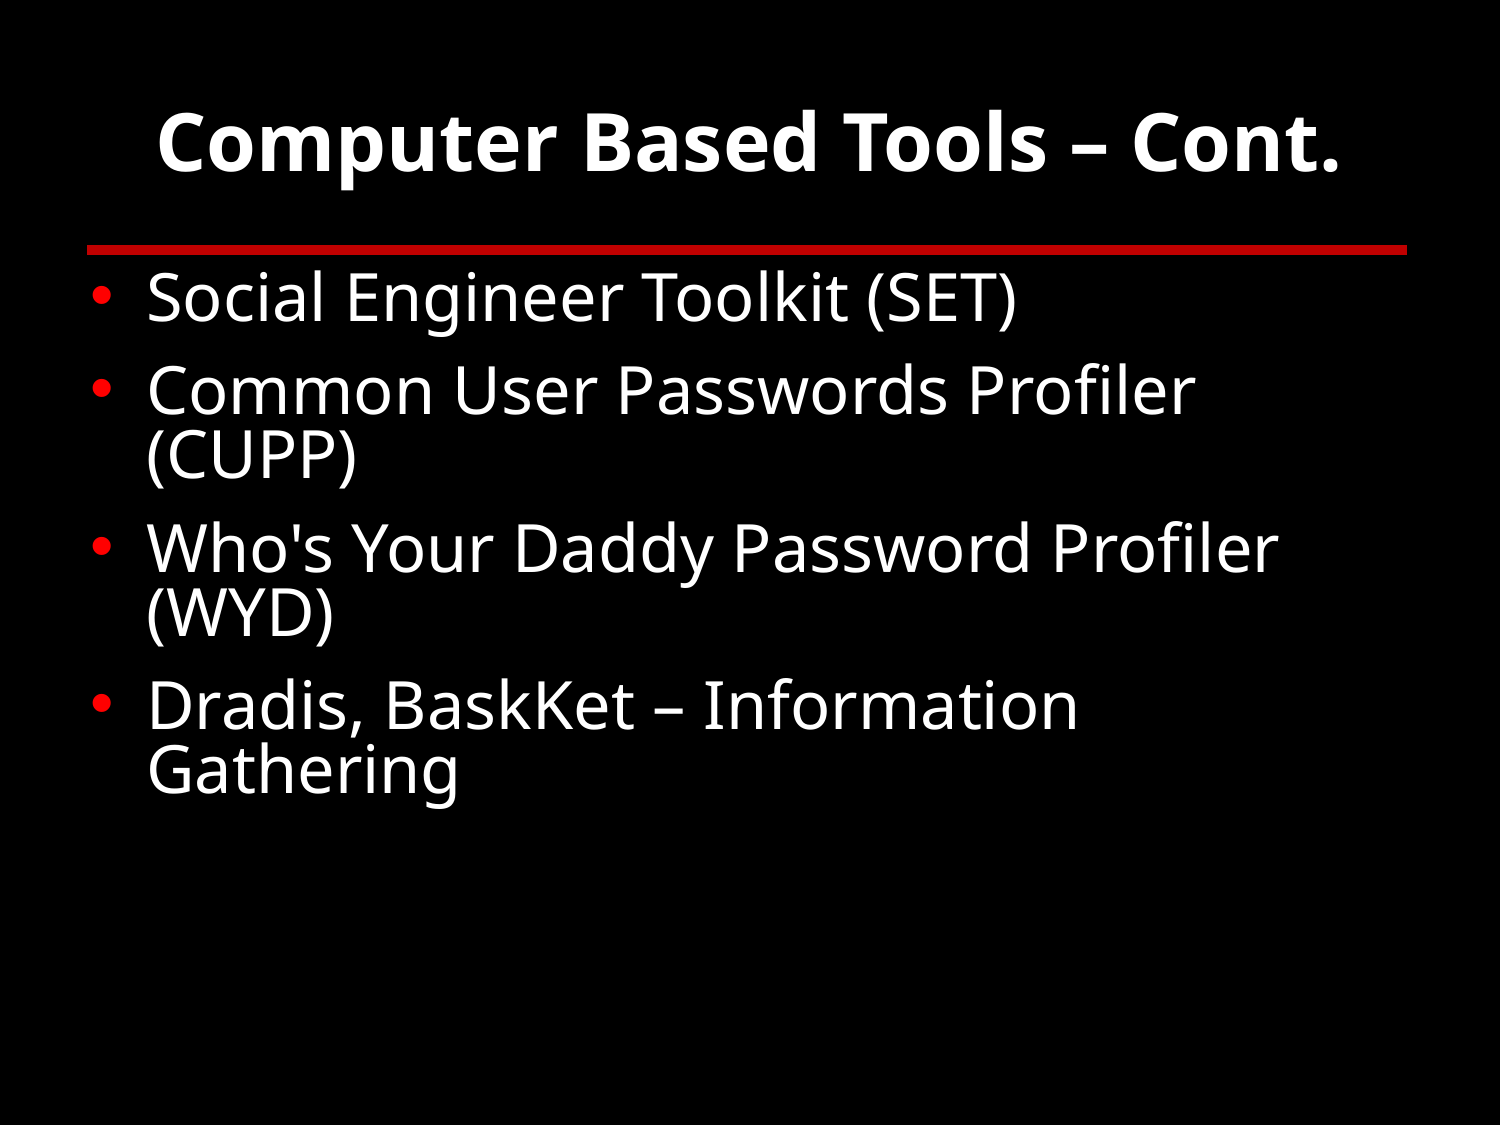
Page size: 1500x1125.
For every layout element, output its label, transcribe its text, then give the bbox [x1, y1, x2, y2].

list Social Engineer Toolkit (SET) Common User Passwords Profiler (CUPP) Who's Your Daddy Password Profiler (WYD) Dradis, BaskKet – Information Gathering [75, 262, 1425, 1005]
title Computer Based Tools – Cont. [75, 45, 1425, 233]
